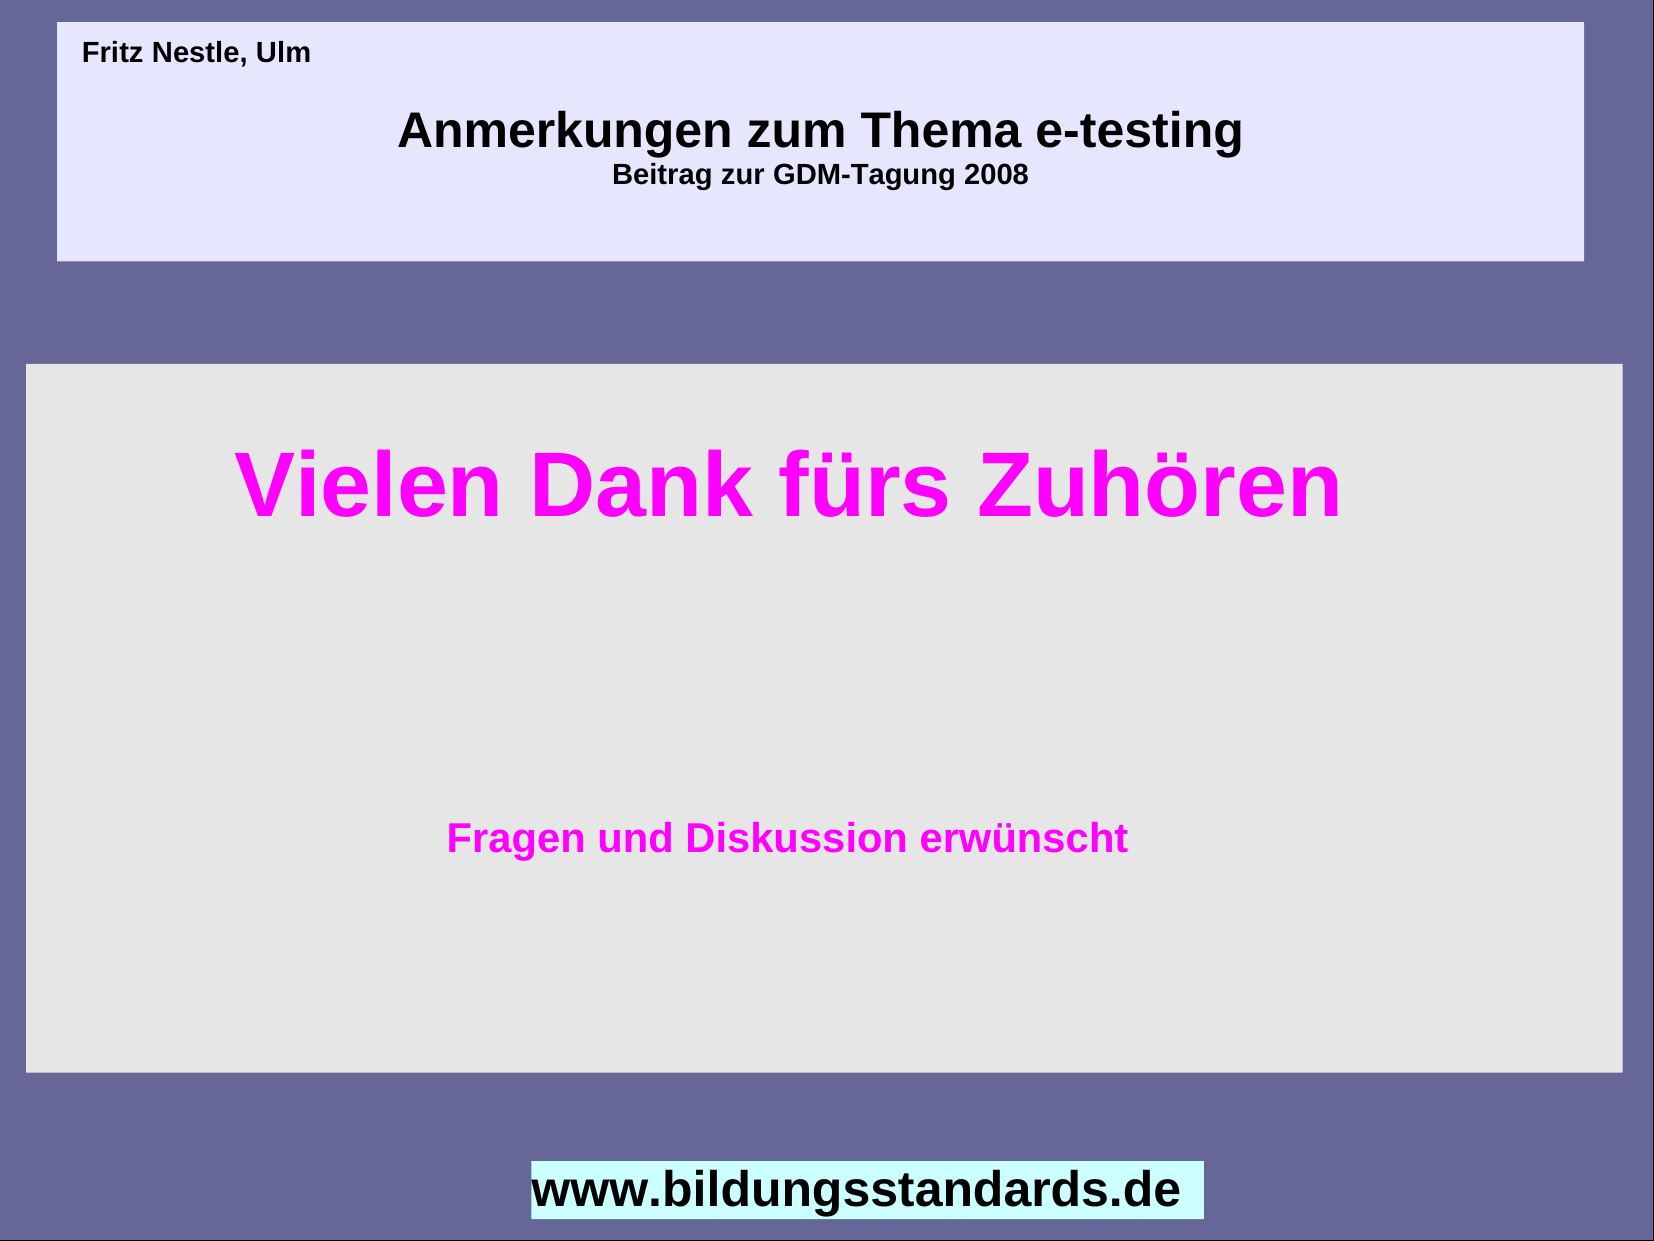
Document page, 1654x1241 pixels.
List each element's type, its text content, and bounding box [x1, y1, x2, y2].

text_box Vielen Dank fürs Zuhören Fragen und Diskussion erwünscht [26, 363, 1623, 1073]
text_box www.bildungsstandards.de [531, 1161, 1204, 1220]
text_box Fritz Nestle, Ulm Anmerkungen zum Thema e-testing Beitrag zur GDM-Tagung 2008 [57, 22, 1585, 262]
text_box [0, 0, 1654, 1241]
